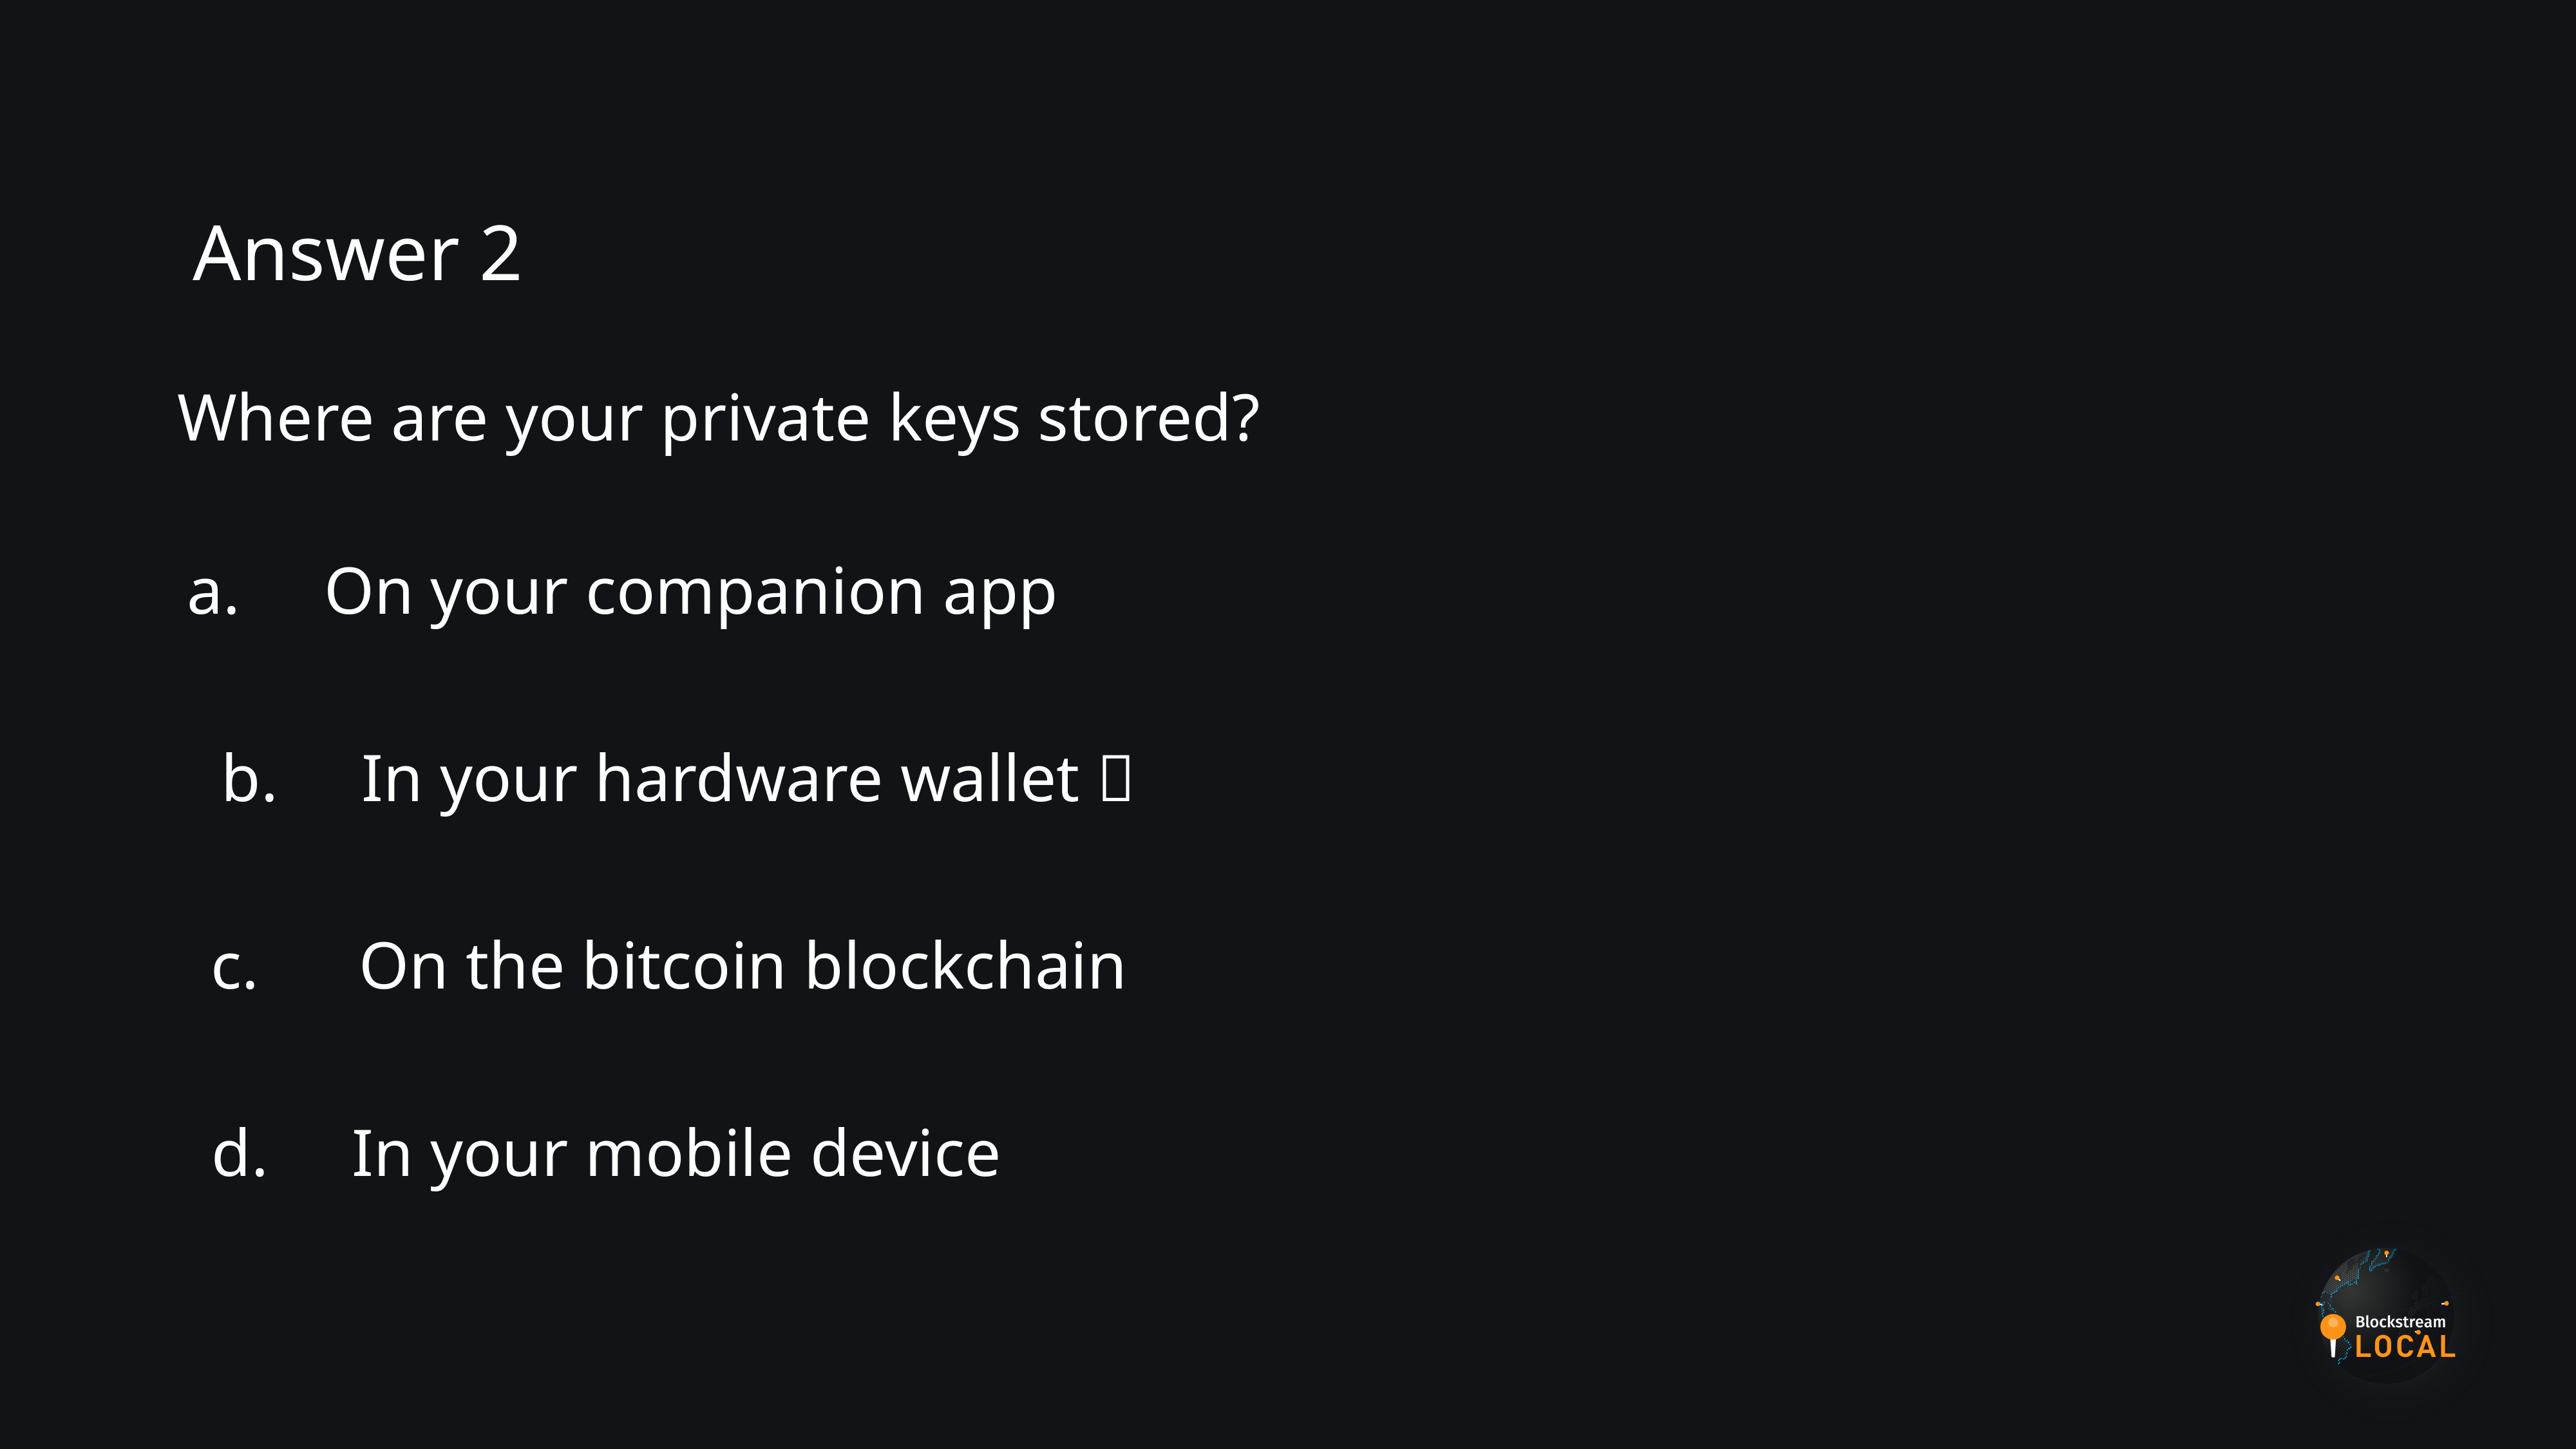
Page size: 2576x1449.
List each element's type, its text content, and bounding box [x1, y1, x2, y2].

text_box b. In your hardware wallet ✅ [0, 721, 1419, 847]
text_box d. In your mobile device [0, 1096, 1348, 1222]
list Answer 2 [180, 188, 1688, 314]
picture [2253, 1180, 2523, 1449]
text_box Where are your private keys stored? [0, 361, 1460, 486]
text_box a. On your companion app [0, 534, 1364, 659]
text_box c. On the bitcoin blockchain [0, 909, 1410, 1034]
